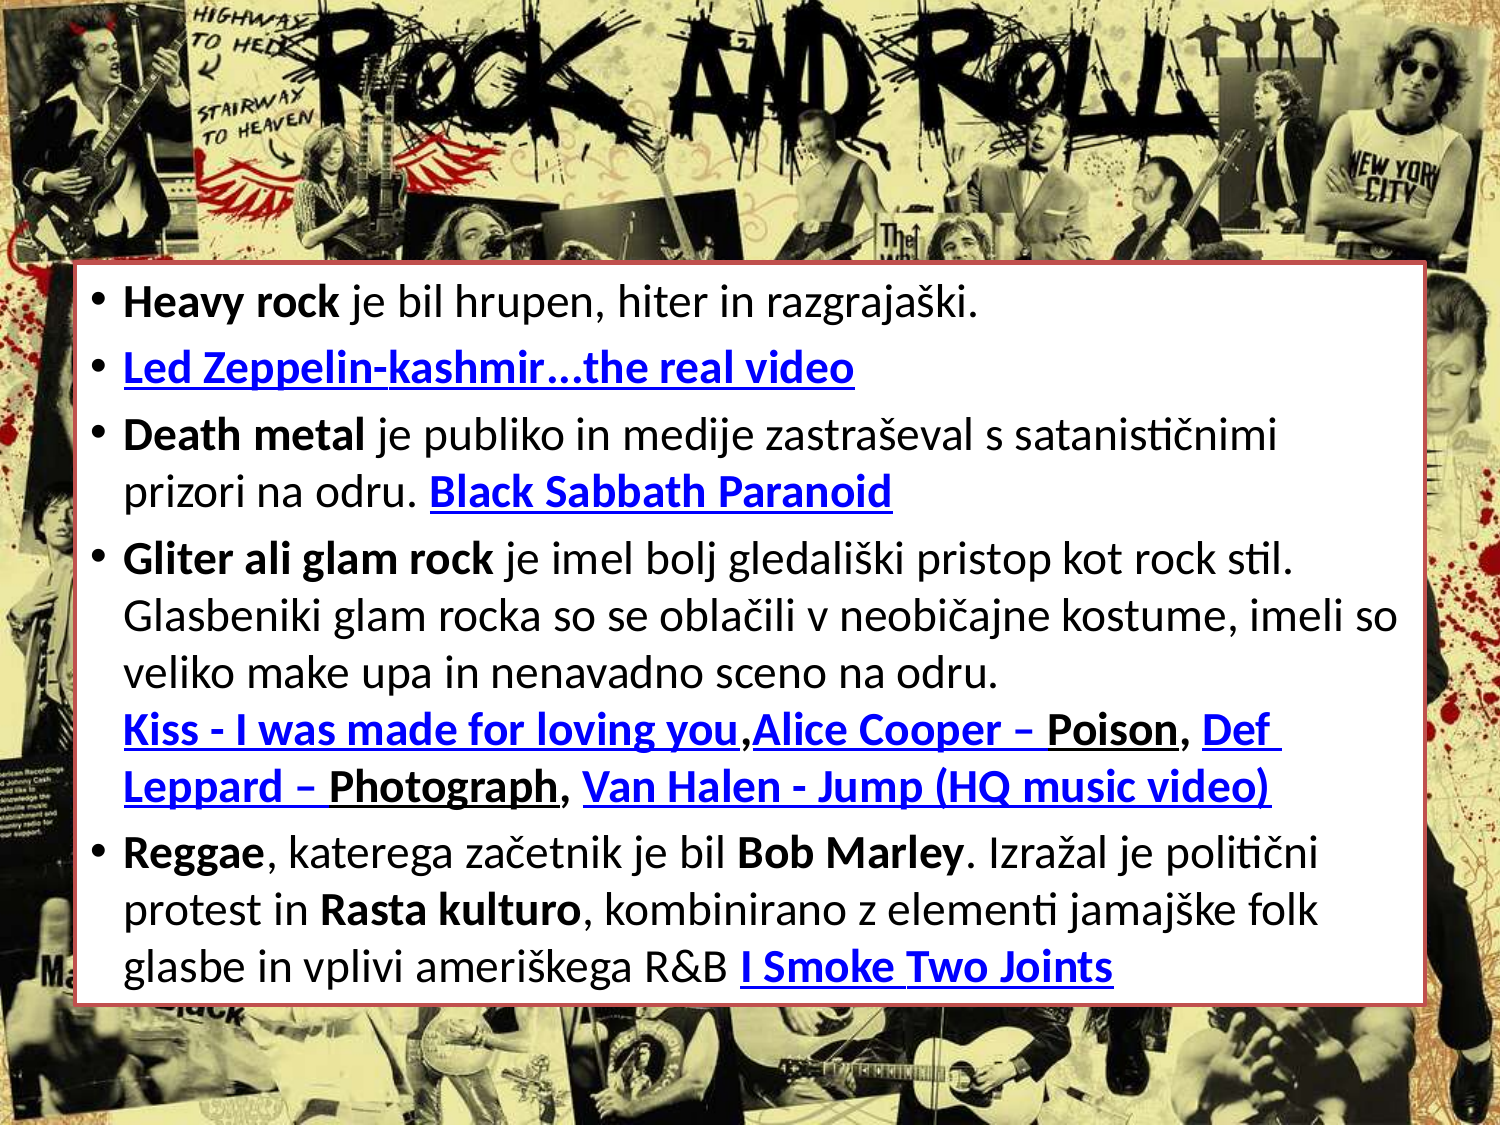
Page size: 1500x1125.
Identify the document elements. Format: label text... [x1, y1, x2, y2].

list Heavy rock je bil hrupen, hiter in razgrajaški. Led Zeppelin-kashmir...the real video Death metal je publiko in medije zastraševal s satanističnimi prizori na odru. Black Sabbath Paranoid Gliter ali glam rock je imel bolj gledališki pristop kot rock stil. Glasbeniki glam rocka so se oblačili v neobičajne kostume, imeli so veliko make upa in nenavadno sceno na odru. Kiss - I was made for loving you,Alice Cooper – Poison, Def Leppard – Photograph, Van Halen - Jump (HQ music video) Reggae, katerega začetnik je bil Bob Marley. Izražal je politični protest in Rasta kulturo, kombinirano z elementi jamajške folk glasbe in vplivi ameriškega R&B I Smoke Two Joints [75, 262, 1425, 1005]
picture [0, 0, 1500, 1125]
